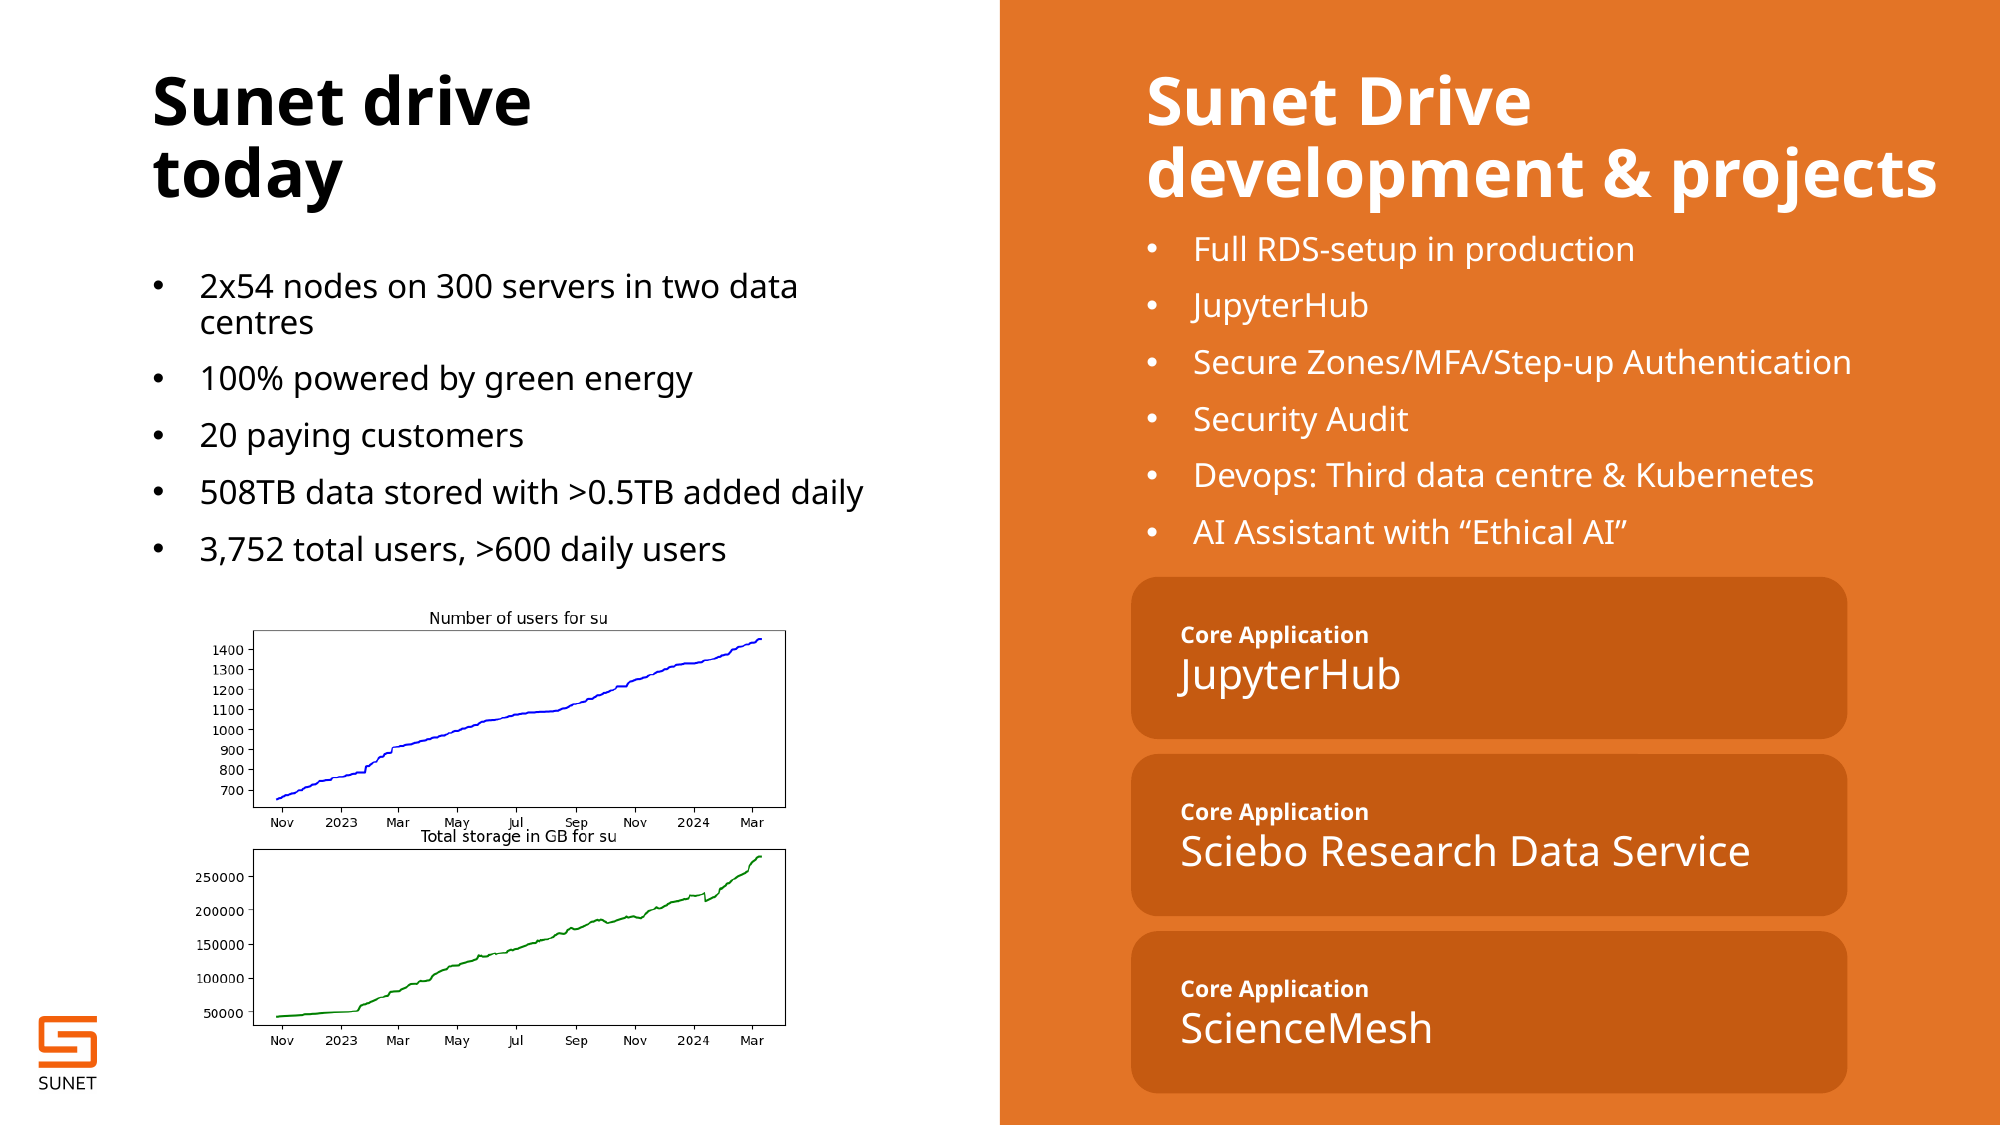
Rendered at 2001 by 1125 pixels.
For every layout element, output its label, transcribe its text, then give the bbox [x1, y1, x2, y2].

text_box Core Application JupyterHub [1131, 576, 1848, 740]
text_box Core Application ScienceMesh [1131, 931, 1848, 1094]
text_box Full RDS-setup in production JupyterHub Secure Zones/MFA/Step-up Authentication Security Audit Devops: Third data centre & Kubernetes AI Assistant with “Ethical AI” [1131, 224, 2000, 842]
list 2x54 nodes on 300 servers in two data centres 100% powered by green energy 20 paying customers 508TB data stored with >0.5TB added daily 3,752 total users, >600 daily users [137, 261, 937, 842]
text_box Core Application Sciebo Research Data Service [1131, 753, 1848, 917]
text_box Sunet Drive development & projects [1131, 0, 1967, 220]
picture [38, 1016, 97, 1094]
picture [185, 601, 793, 1056]
title Sunet drive today [137, 0, 783, 220]
